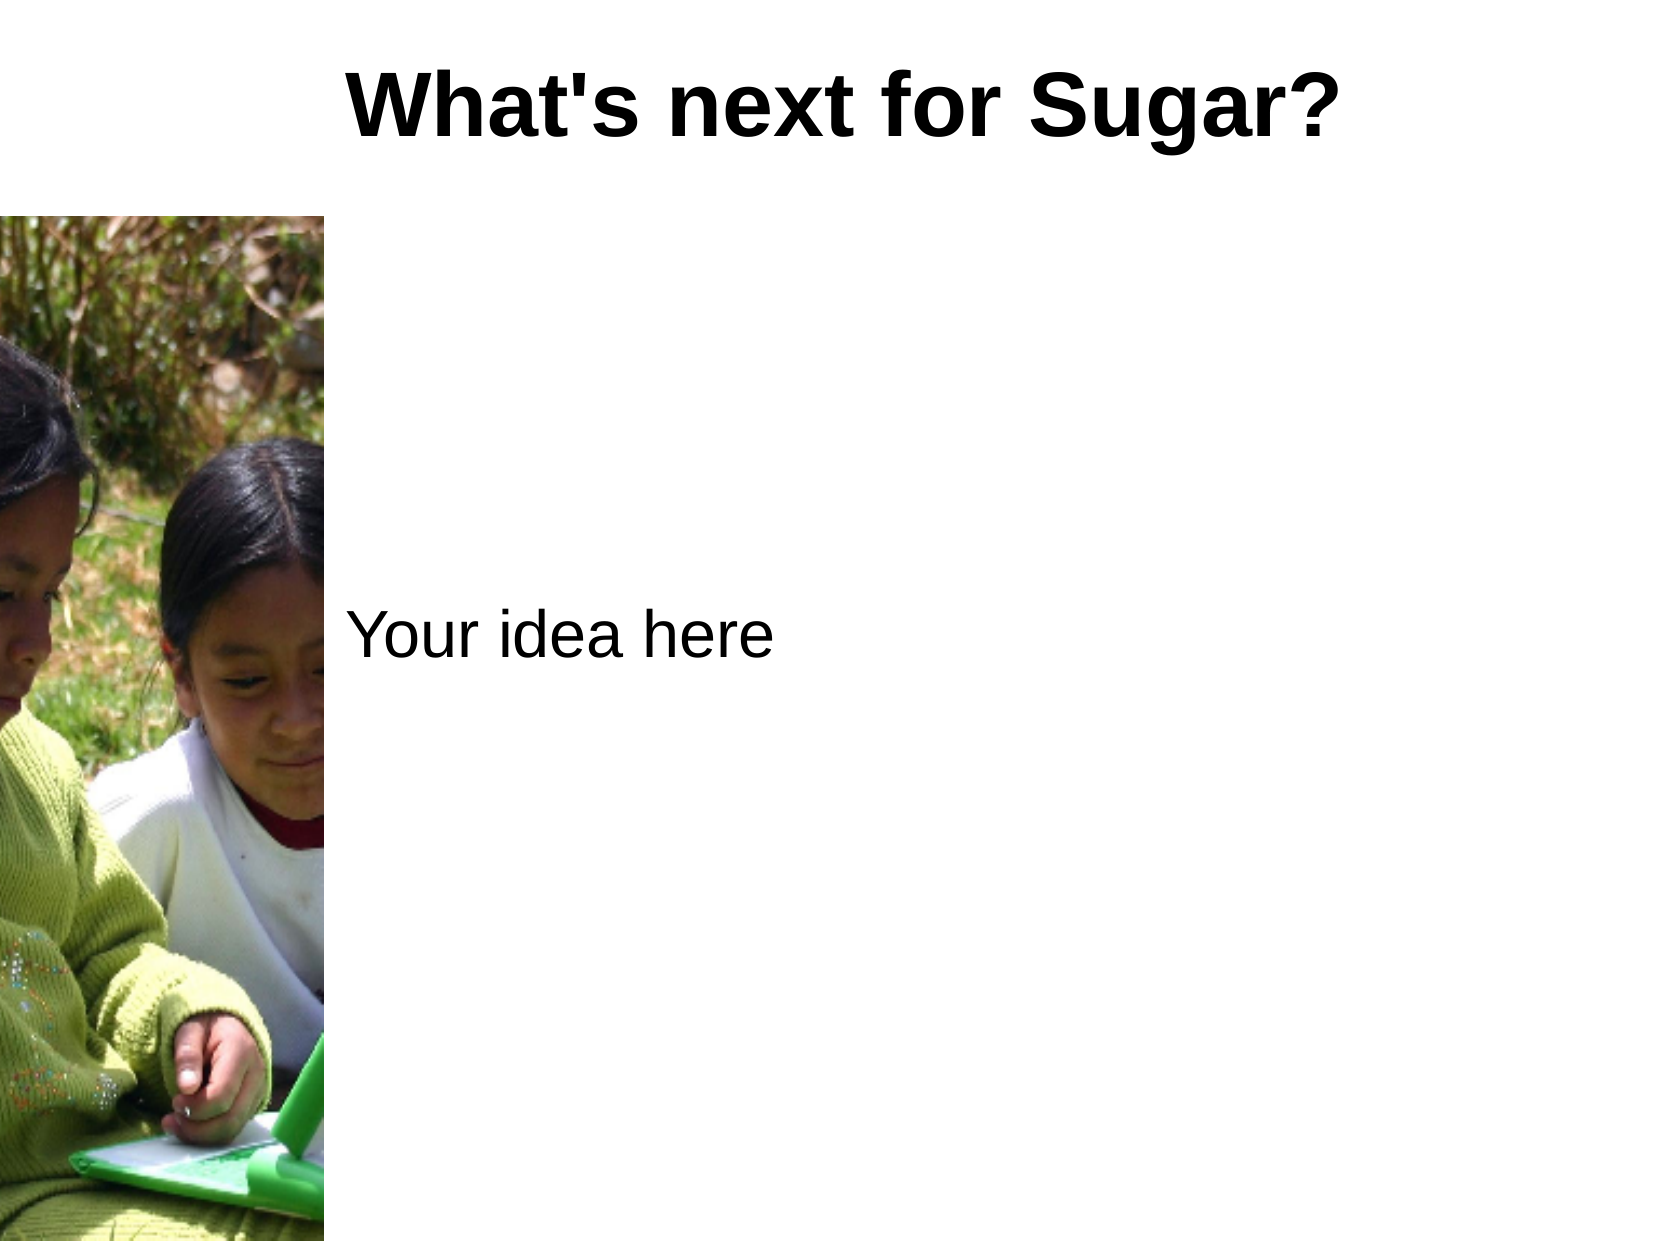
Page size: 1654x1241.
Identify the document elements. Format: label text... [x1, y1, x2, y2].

picture [0, 216, 324, 1241]
subtitle Your idea here [345, 225, 1654, 1044]
title What's next for Sugar? [345, 0, 1654, 211]
